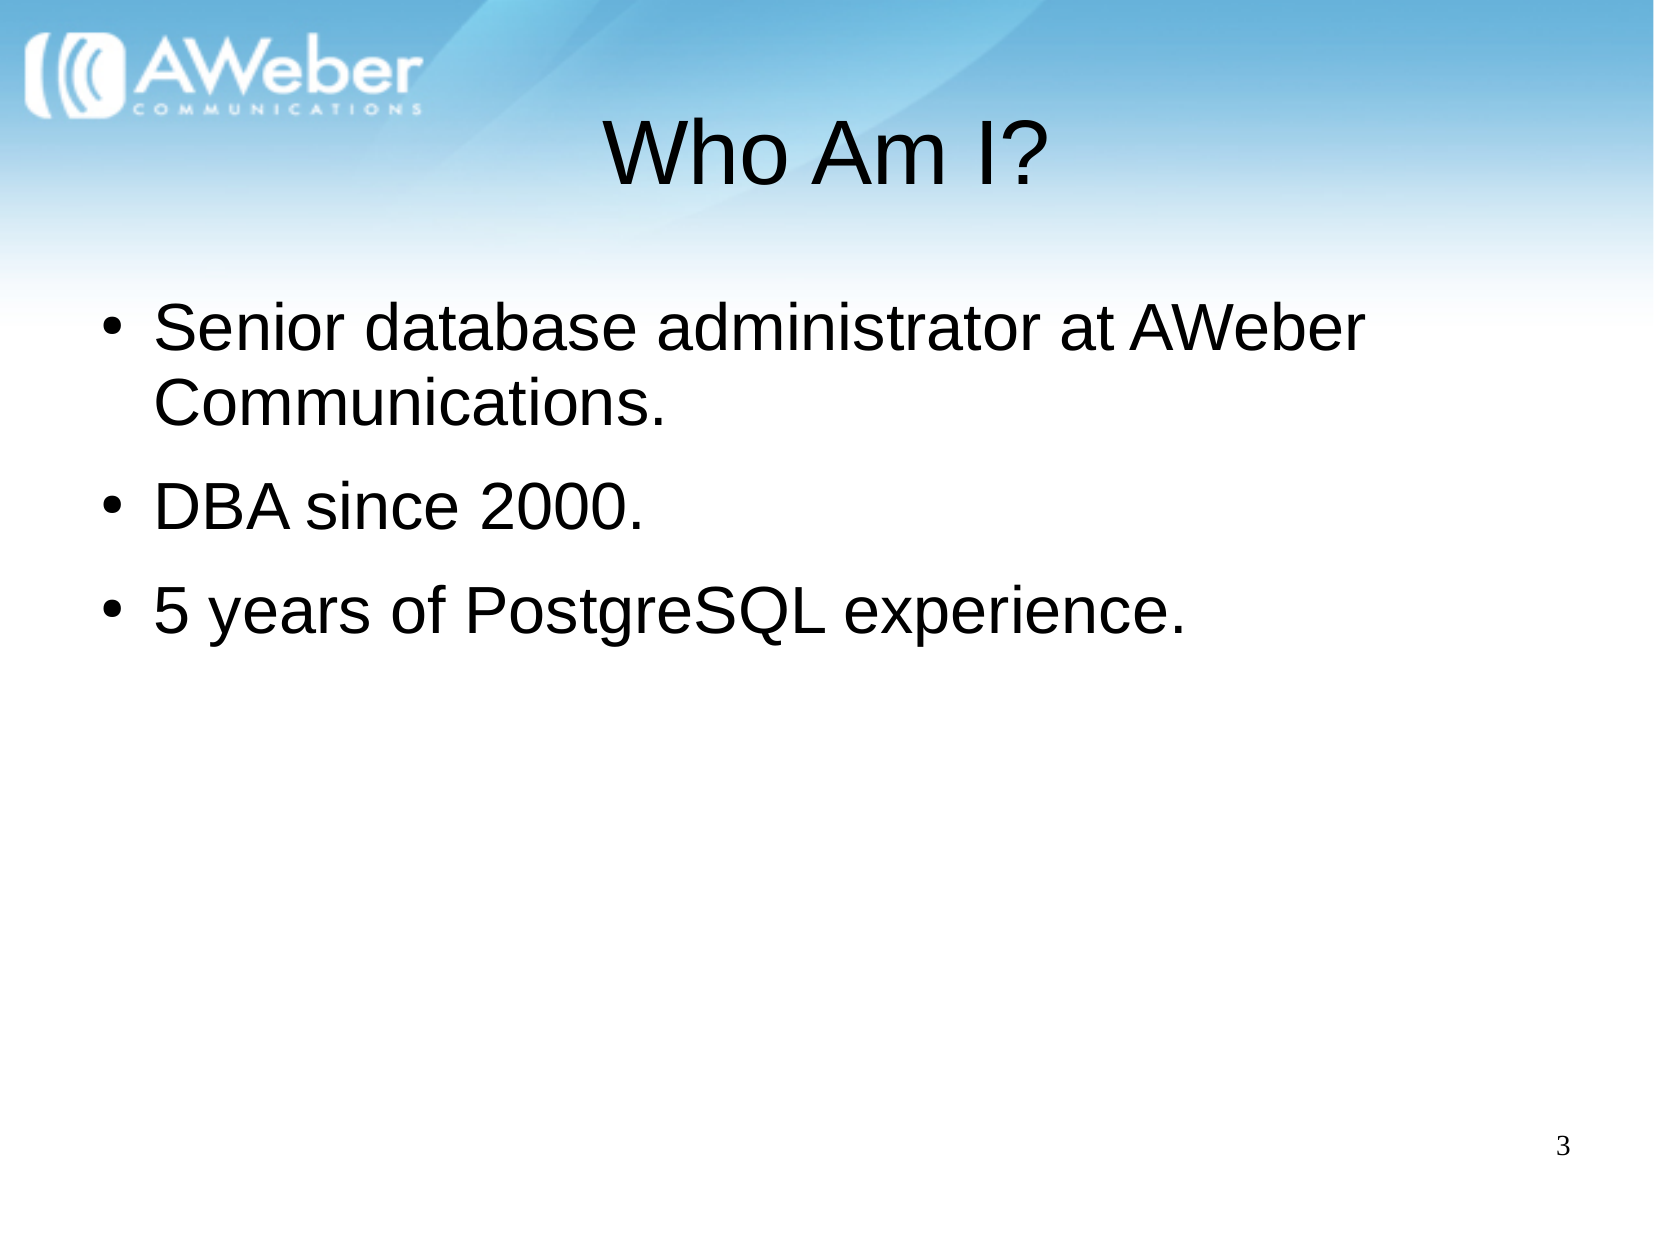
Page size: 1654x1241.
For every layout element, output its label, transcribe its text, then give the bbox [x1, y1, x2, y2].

title Who Am I? [82, 49, 1571, 257]
picture [0, 0, 1654, 376]
list Senior database administrator at AWeber Communications. DBA since 2000. 5 years of PostgreSQL experience. [82, 290, 1571, 1109]
